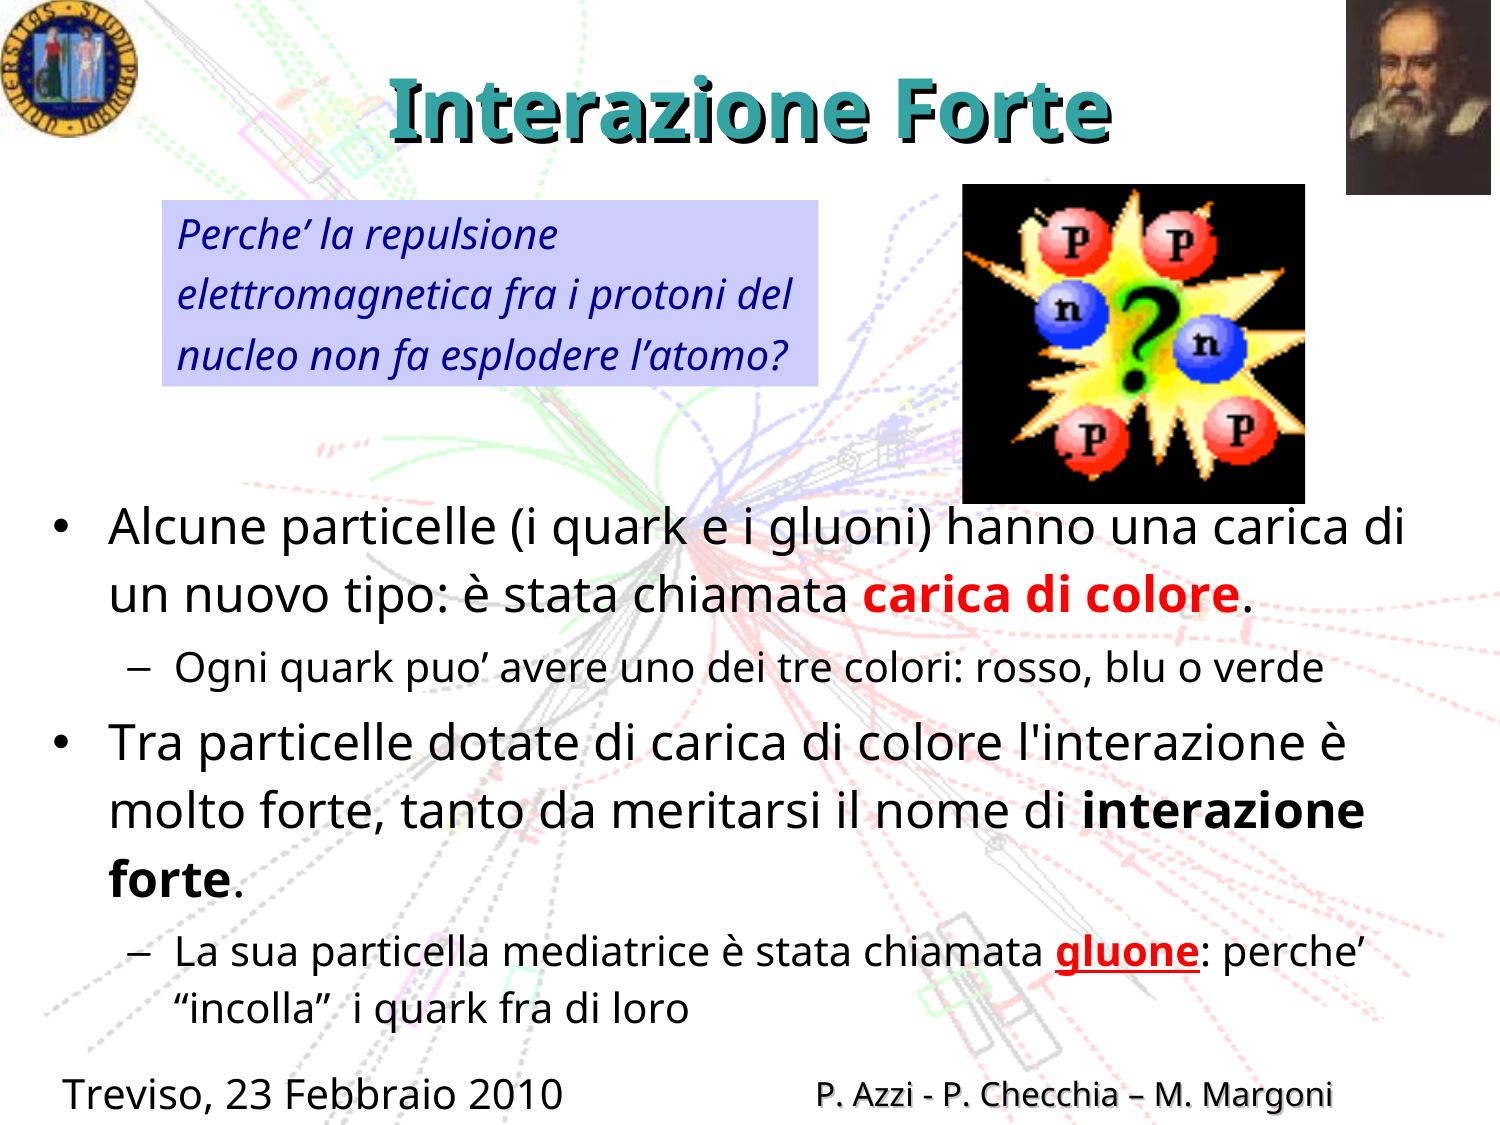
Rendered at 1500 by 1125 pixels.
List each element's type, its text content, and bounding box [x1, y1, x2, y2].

picture [0, 184, 1500, 1125]
title Interazione Forte [0, 0, 1500, 213]
text_box Perche’ la repulsione elettromagnetica fra i protoni del nucleo non fa esplodere l’atomo? [161, 200, 819, 387]
list Alcune particelle (i quark e i gluoni) hanno una carica di un nuovo tipo: è stata chiamata carica di colore. Ogni quark puo’ avere uno dei tre colori: rosso, blu o verde Tra particelle dotate di carica di colore l'interazione è molto forte, tanto da meritarsi il nome di interazione forte. La sua particella mediatrice è stata chiamata gluone: perche’ “incolla” i quark fra di loro [37, 482, 1438, 1054]
